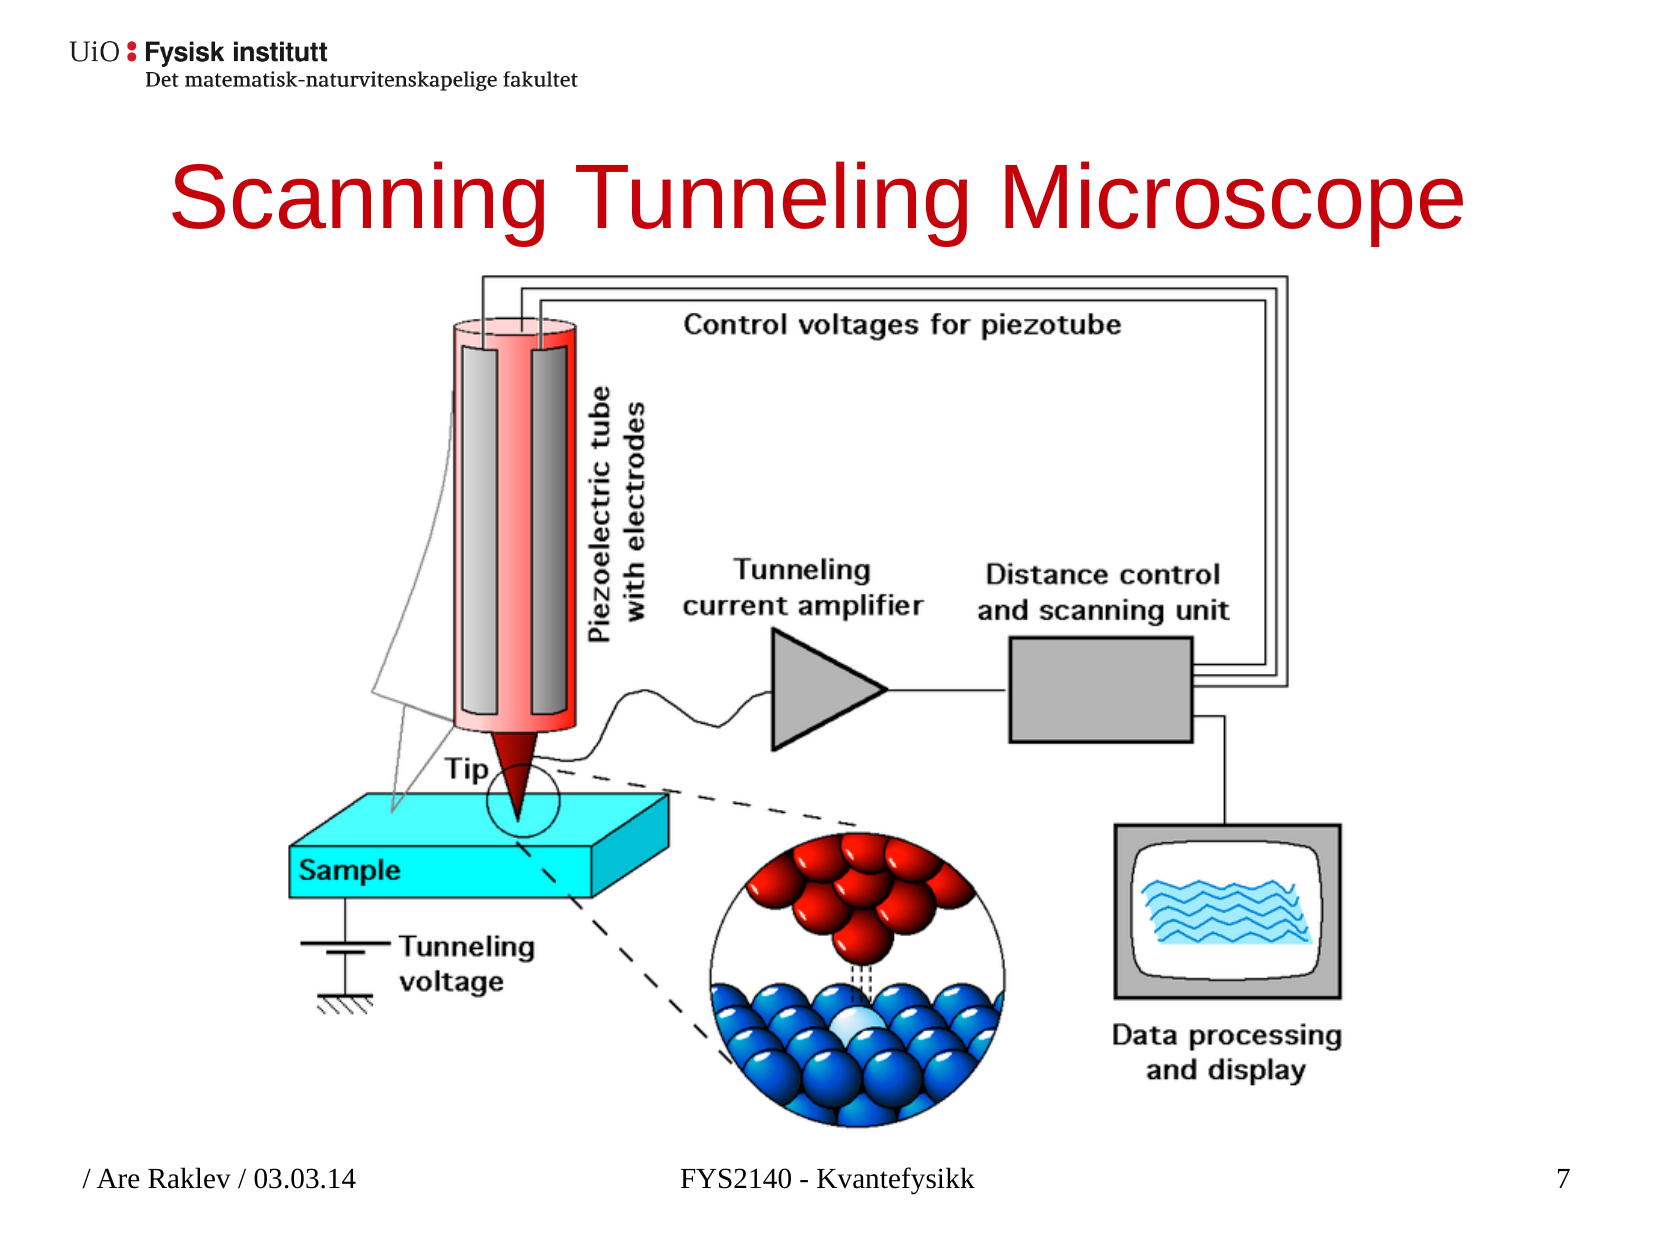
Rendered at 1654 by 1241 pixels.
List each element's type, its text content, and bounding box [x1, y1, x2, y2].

picture [68, 37, 581, 93]
title Scanning Tunneling Microscope [75, 92, 1564, 301]
picture [266, 250, 1372, 1155]
